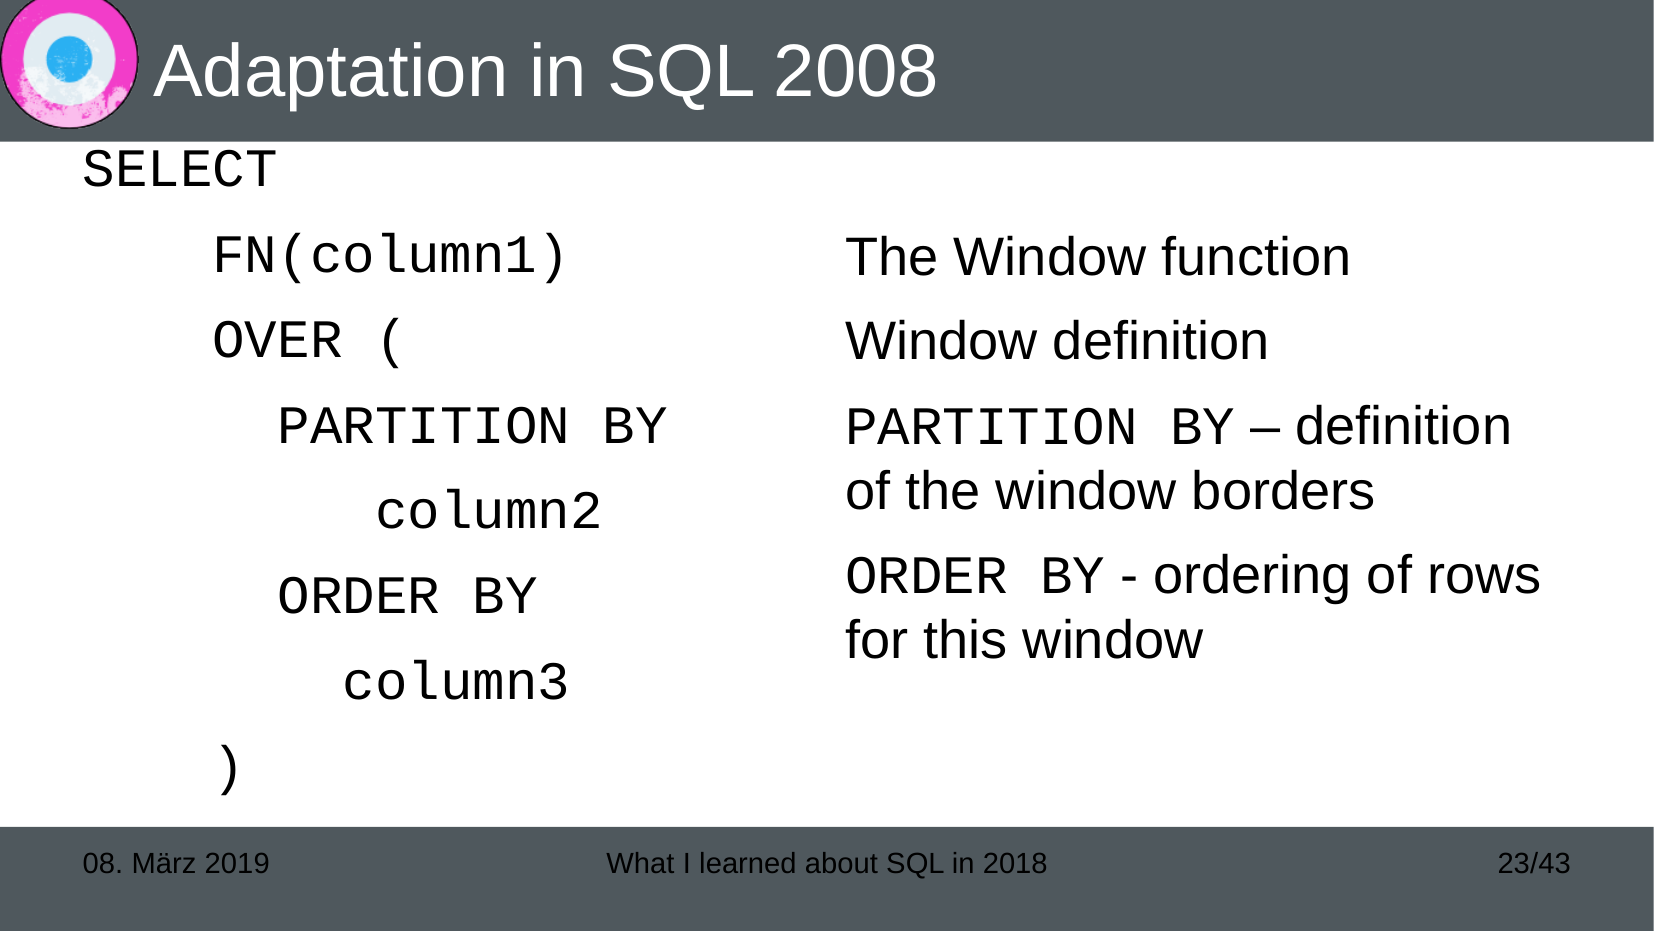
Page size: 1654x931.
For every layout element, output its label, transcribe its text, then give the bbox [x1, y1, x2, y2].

list The Window function Window definition PARTITION BY – definition of the window borders ORDER BY - ordering of rows for this window [845, 141, 1572, 815]
picture [0, 0, 228, 148]
title Adaptation in SQL 2008 [153, 5, 1654, 136]
list SELECT FN(column1) OVER ( PARTITION BY column2 ORDER BY column3 ) [82, 141, 809, 815]
